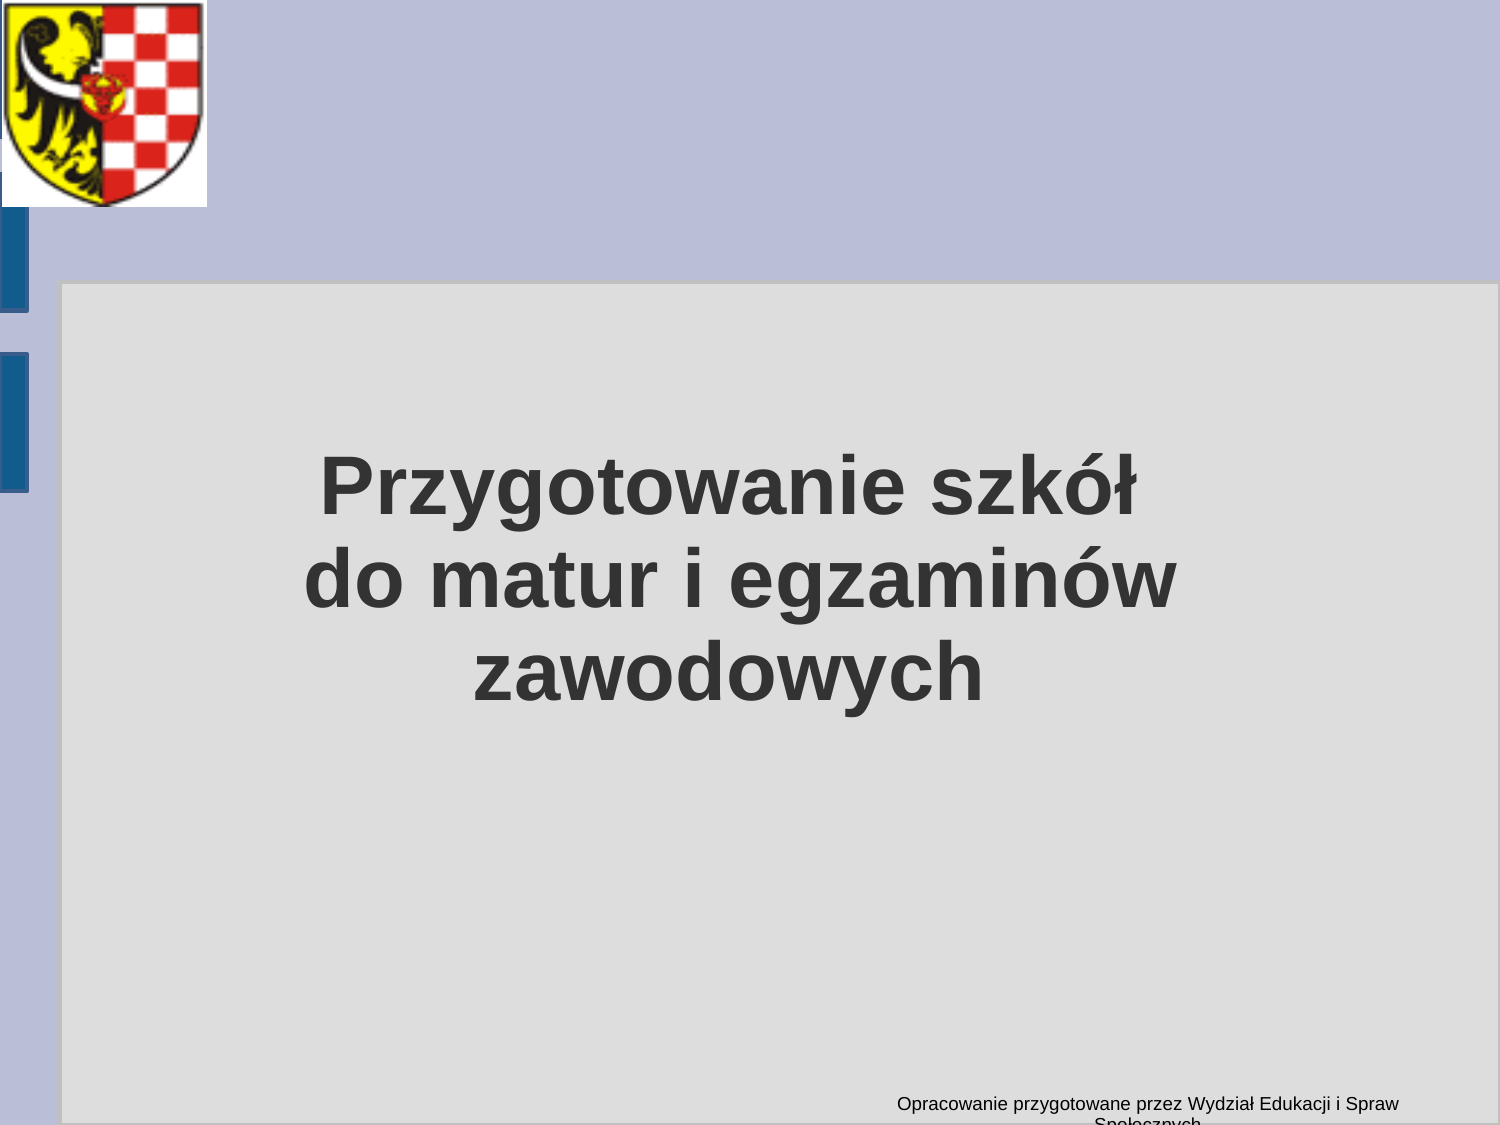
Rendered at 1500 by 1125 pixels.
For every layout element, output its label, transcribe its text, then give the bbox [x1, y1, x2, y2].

text_box Opracowanie przygotowane przez Wydział Edukacji i Spraw Społecznych [826, 1086, 1469, 1123]
picture [2, 0, 207, 207]
title Przygotowanie szkół do matur i egzaminów zawodowych [88, 439, 1370, 719]
